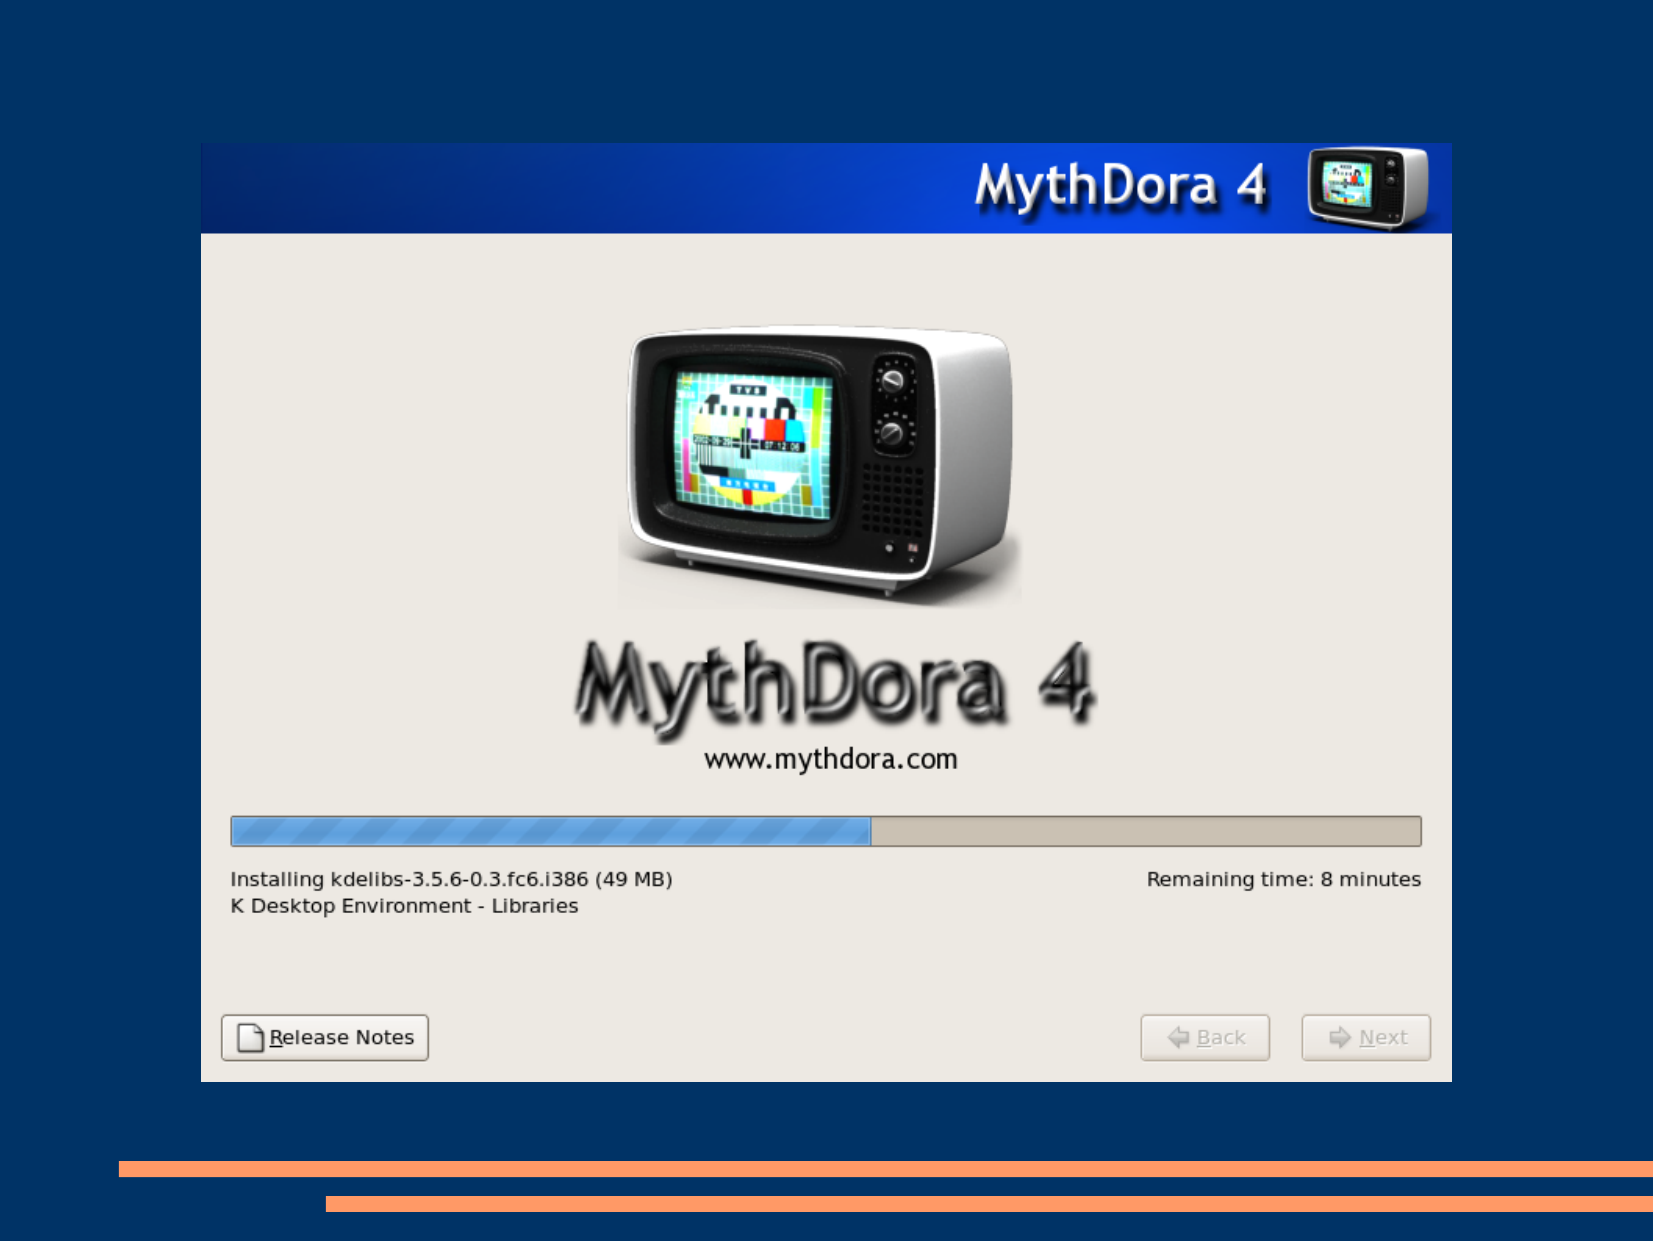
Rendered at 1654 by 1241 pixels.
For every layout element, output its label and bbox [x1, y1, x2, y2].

picture [201, 143, 1452, 1082]
